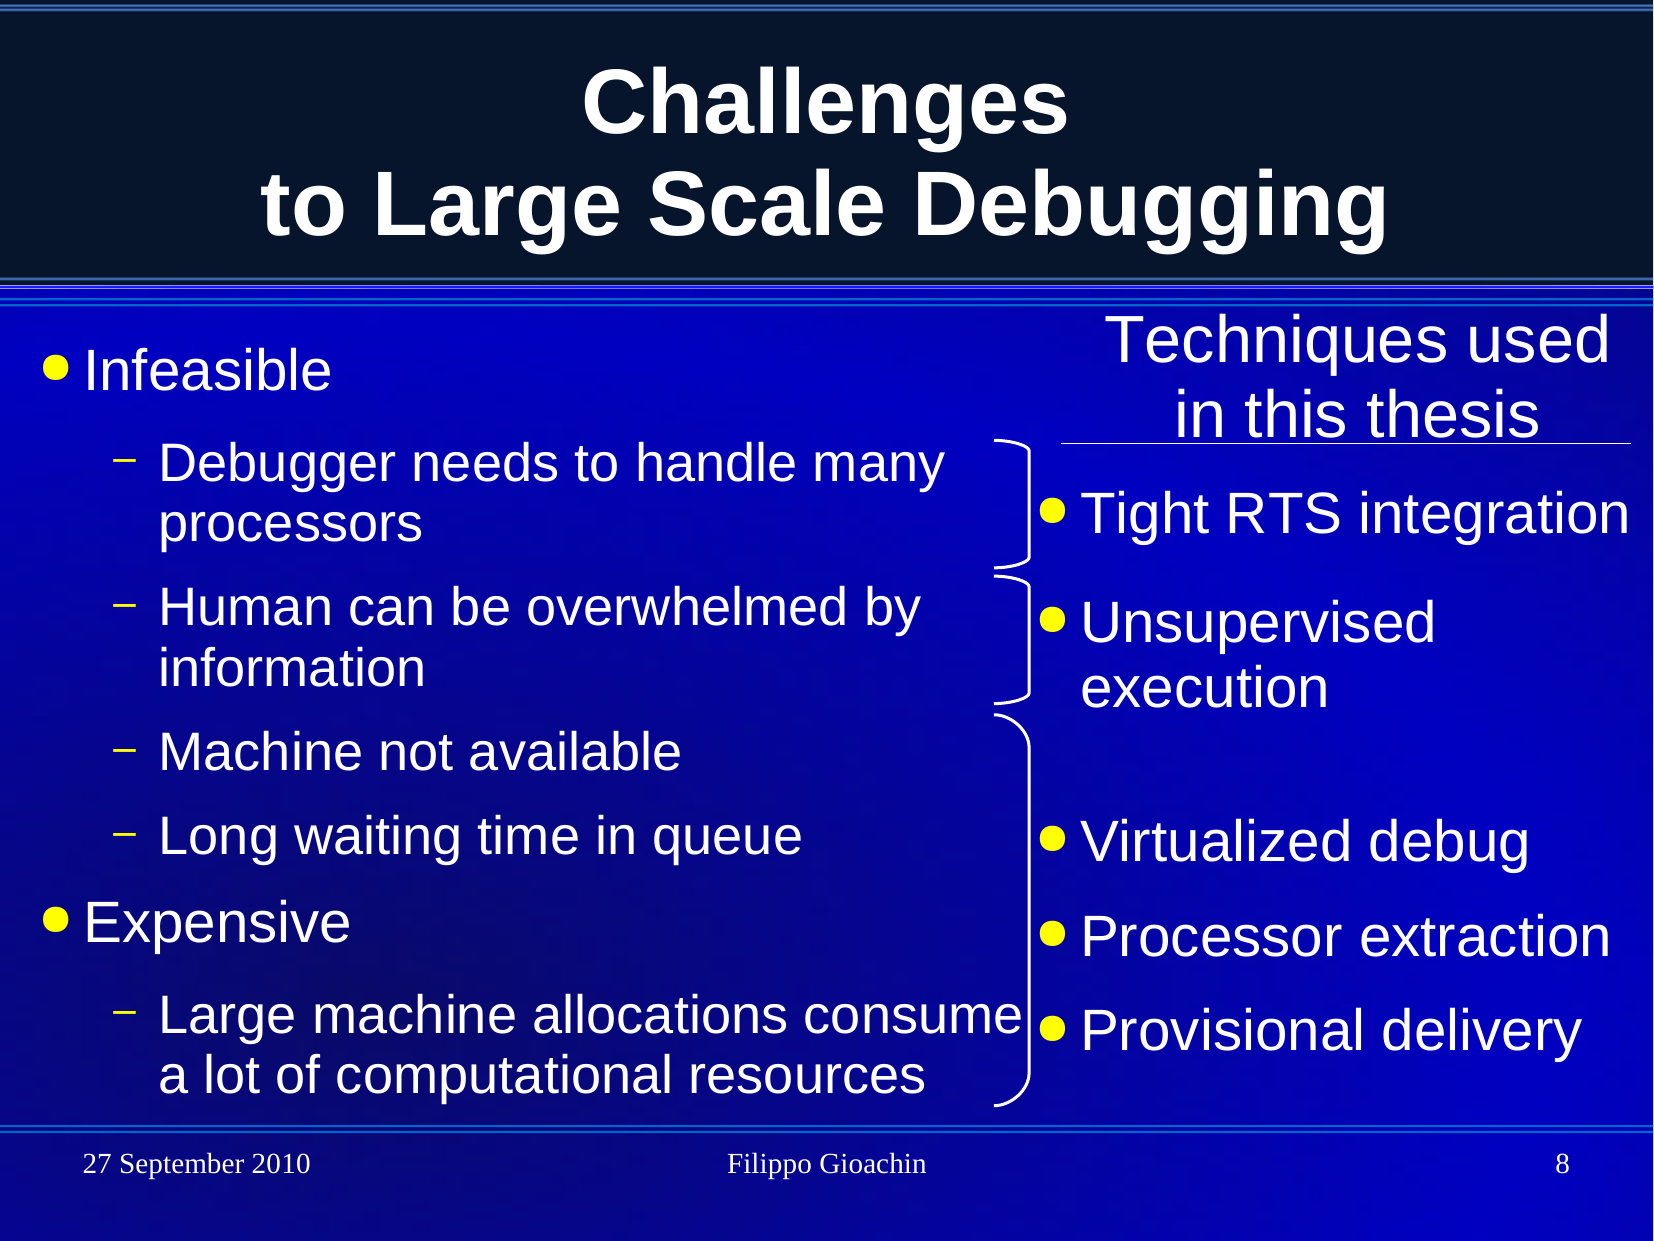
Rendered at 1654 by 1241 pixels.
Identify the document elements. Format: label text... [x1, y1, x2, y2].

picture [0, 0, 1654, 285]
list Techniques used in this thesis Tight RTS integration Unsupervised execution Virtualized debug Processor extraction Provisional delivery [1035, 302, 1636, 1106]
picture [0, 1134, 1654, 1241]
picture [0, 307, 1035, 1125]
picture [210, 1161, 217, 1172]
picture [1046, 307, 1654, 1125]
picture [0, 289, 1654, 298]
list Infeasible Debugger needs to handle many processors Human can be overwhelmed by information Machine not available Long waiting time in queue Expensive Large machine allocations consume a lot of computational resources [38, 337, 1046, 1157]
picture [300, 1157, 307, 1172]
title Challenges to Large Scale Debugging [82, 49, 1571, 257]
picture [270, 1157, 277, 1172]
